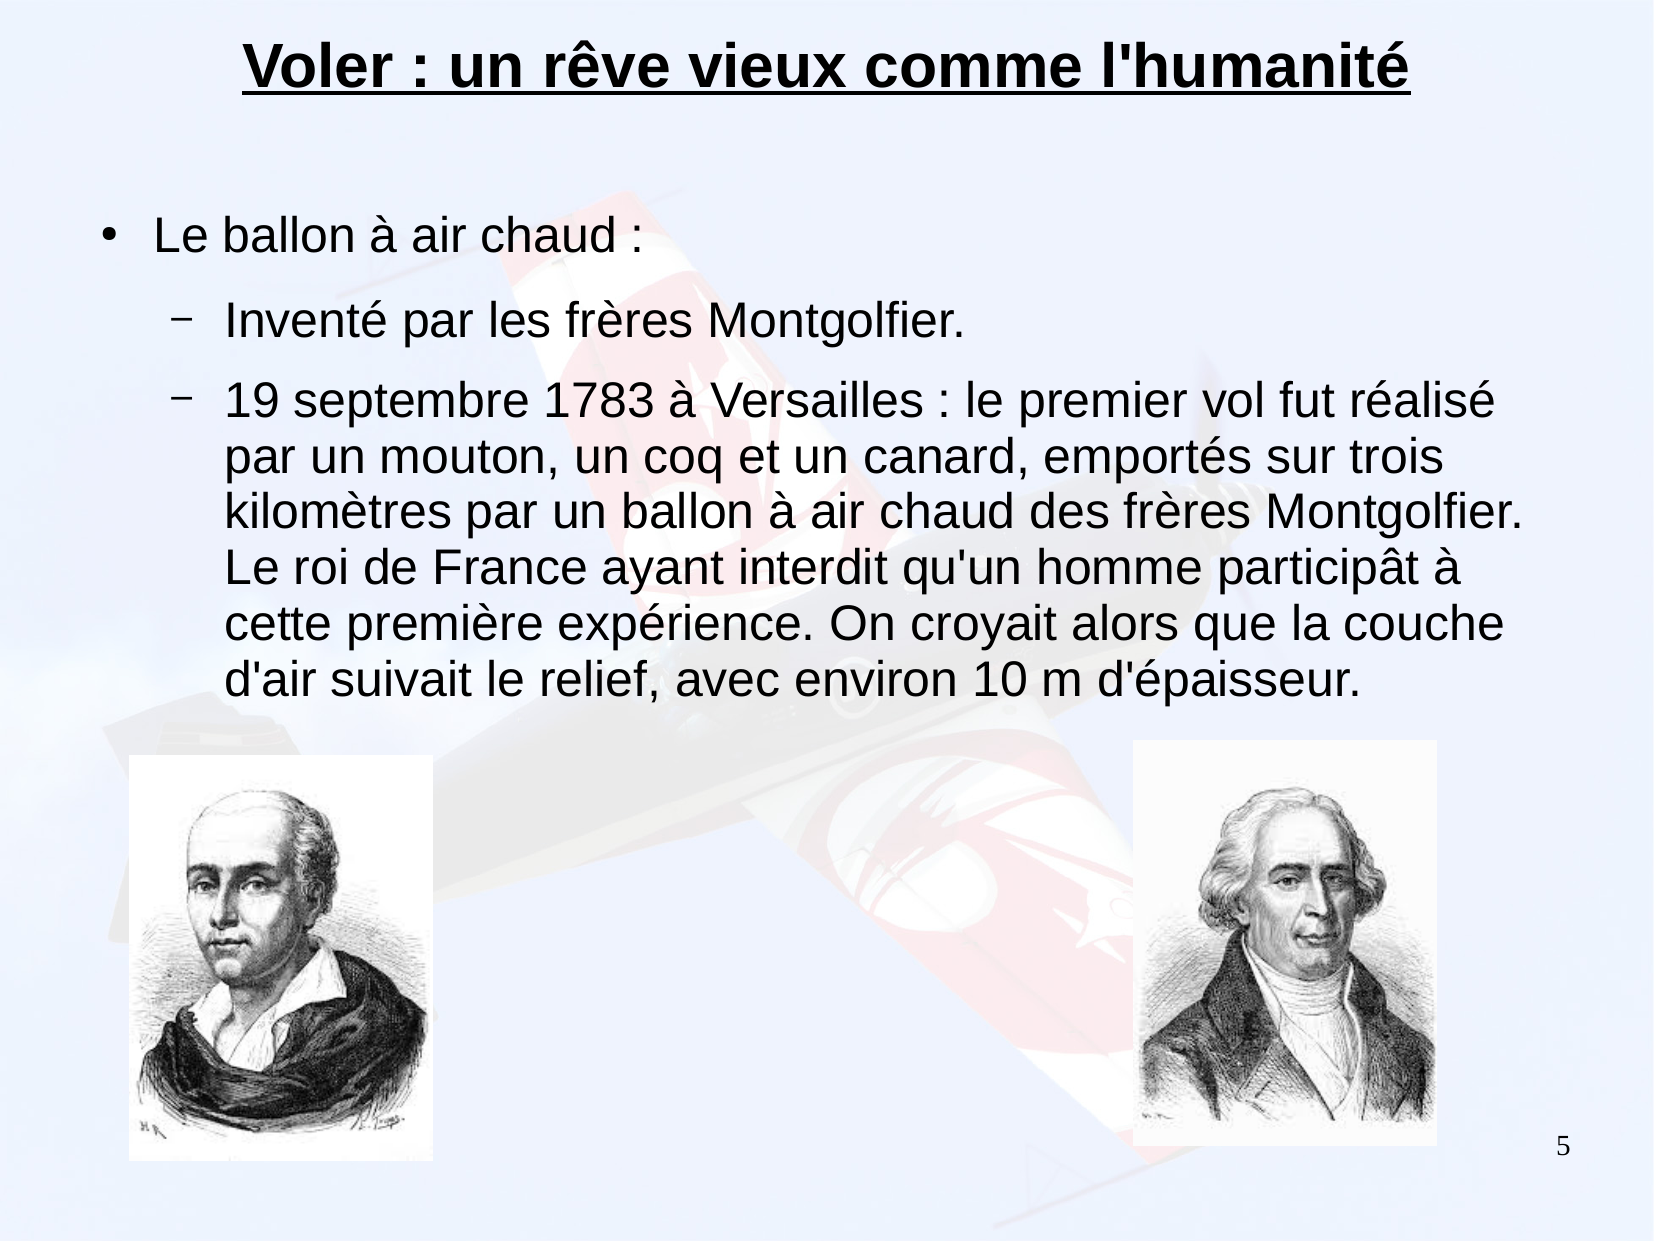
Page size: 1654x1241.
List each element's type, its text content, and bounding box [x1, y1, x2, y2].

picture [0, 0, 1654, 1241]
title Voler : un rêve vieux comme l'humanité [82, 31, 1571, 101]
list Le ballon à air chaud : Inventé par les frères Montgolfier. 19 septembre 1783 à Versailles : le premier vol fut réalisé par un mouton, un coq et un canard, emportés sur trois kilomètres par un ballon à air chaud des frères Montgolfier. Le roi de France ayant interdit qu'un homme participât à cette première expérience. On croyait alors que la couche d'air suivait le relief, avec environ 10 m d'épaisseur. [82, 207, 1571, 721]
